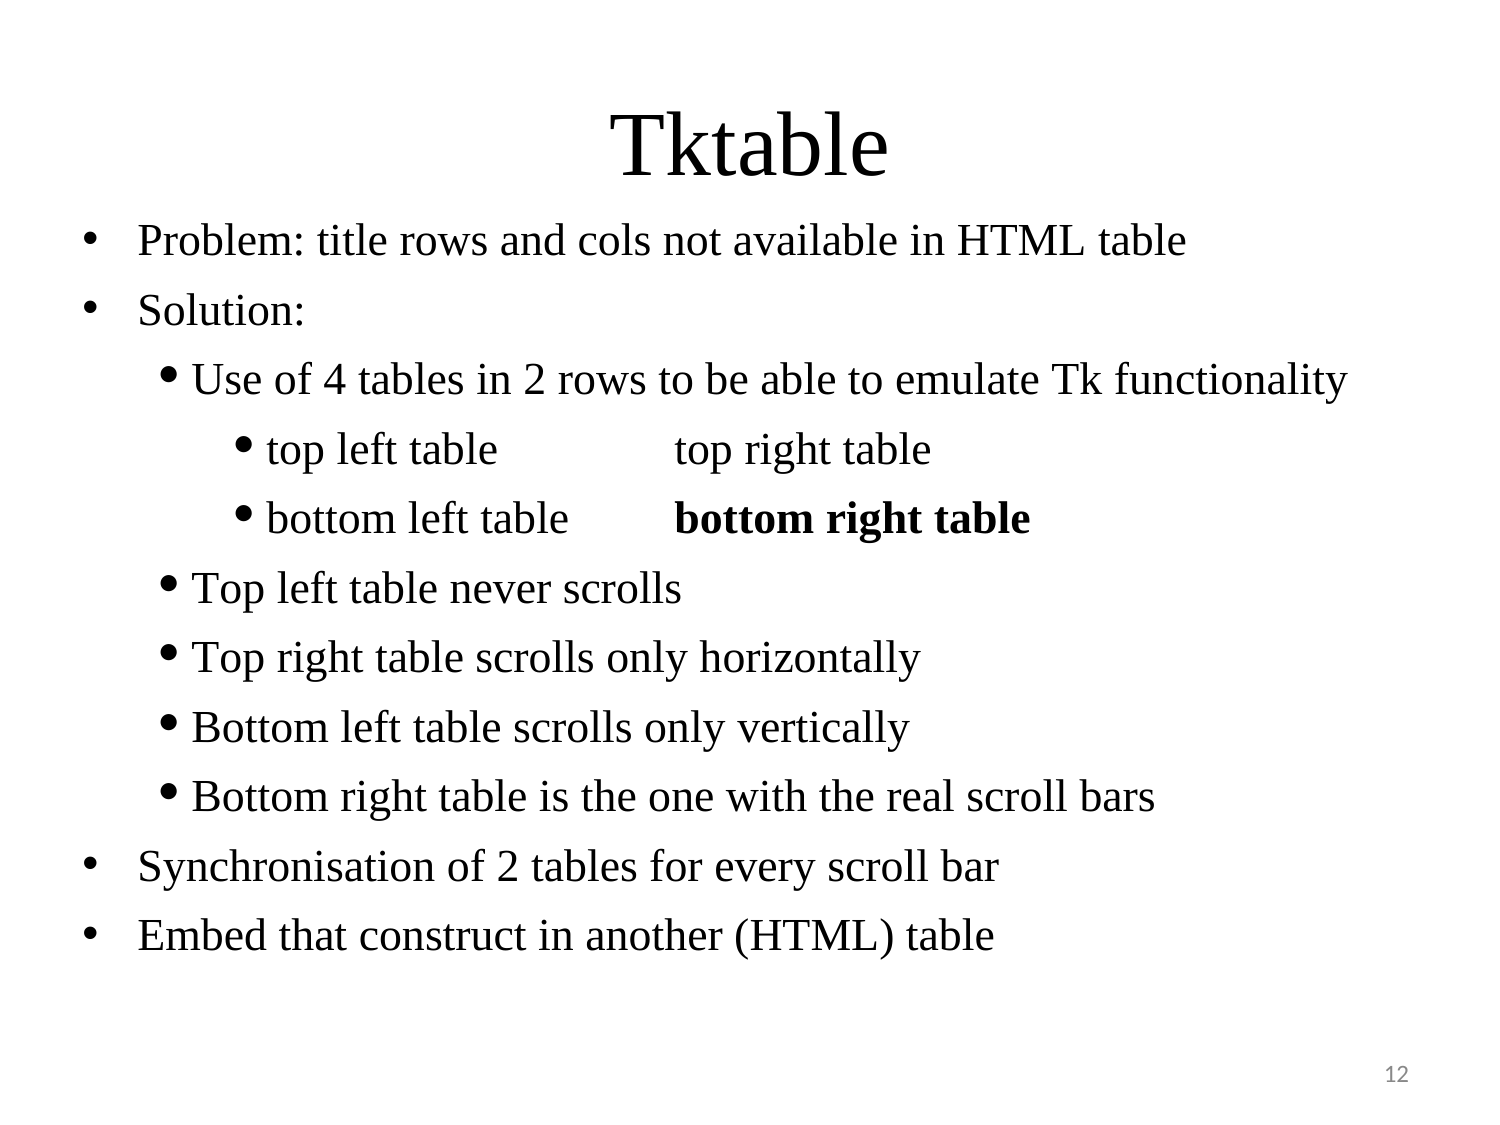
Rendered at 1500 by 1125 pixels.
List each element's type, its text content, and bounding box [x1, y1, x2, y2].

text_box Tktable‏ [75, 45, 1426, 233]
text_box Problem: title rows and cols not available in HTML table Solution: Use of 4 tables in 2 rows to be able to emulate Tk functionality top left table top right table bottom left table bottom right table Top left table never scrolls Top right table scrolls only horizontally Bottom left table scrolls only vertically Bottom right table is the one with the real scroll bars Synchronisation of 2 tables for every scroll bar Embed that construct in another (HTML) table [67, 202, 1418, 945]
